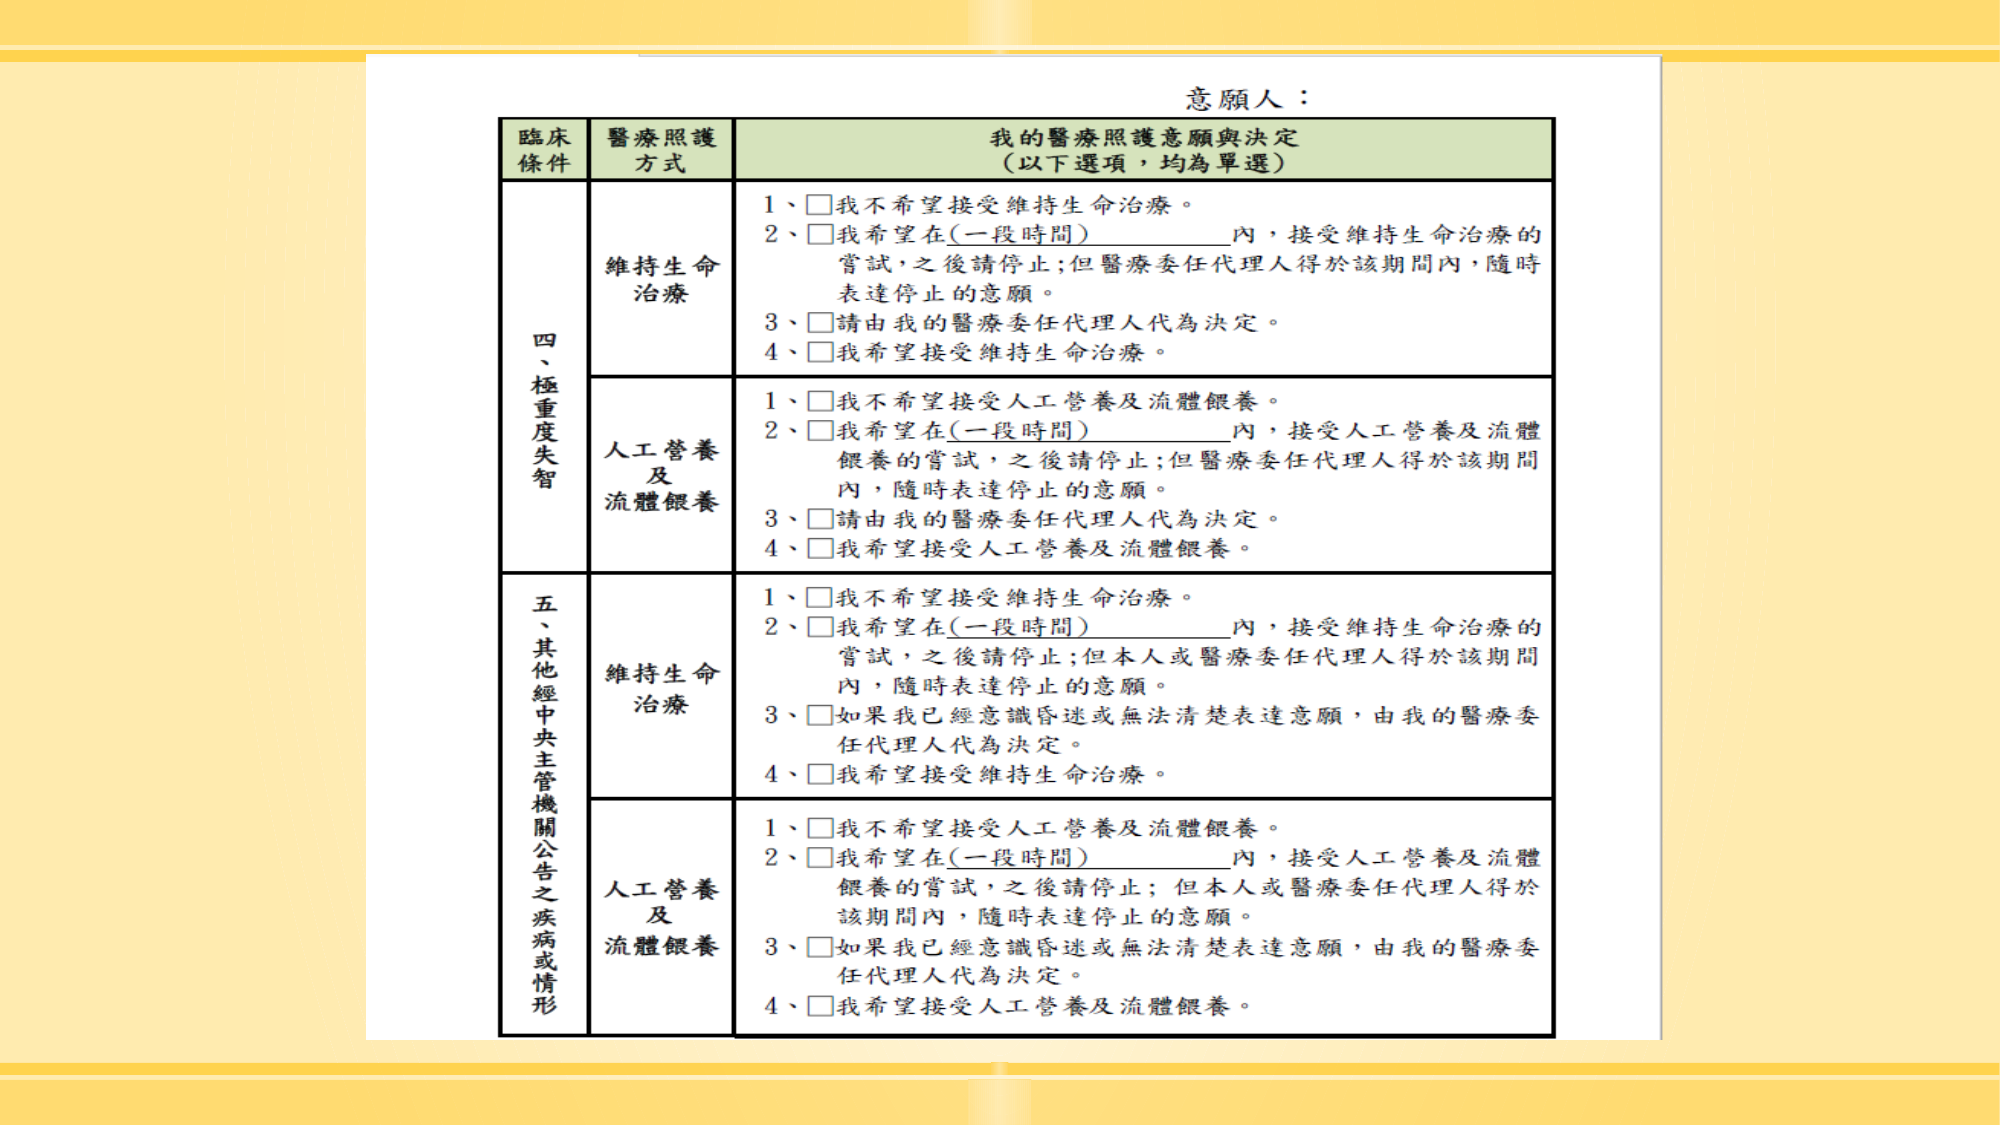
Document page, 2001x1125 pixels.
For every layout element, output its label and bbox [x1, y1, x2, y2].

picture [366, 54, 1663, 1040]
